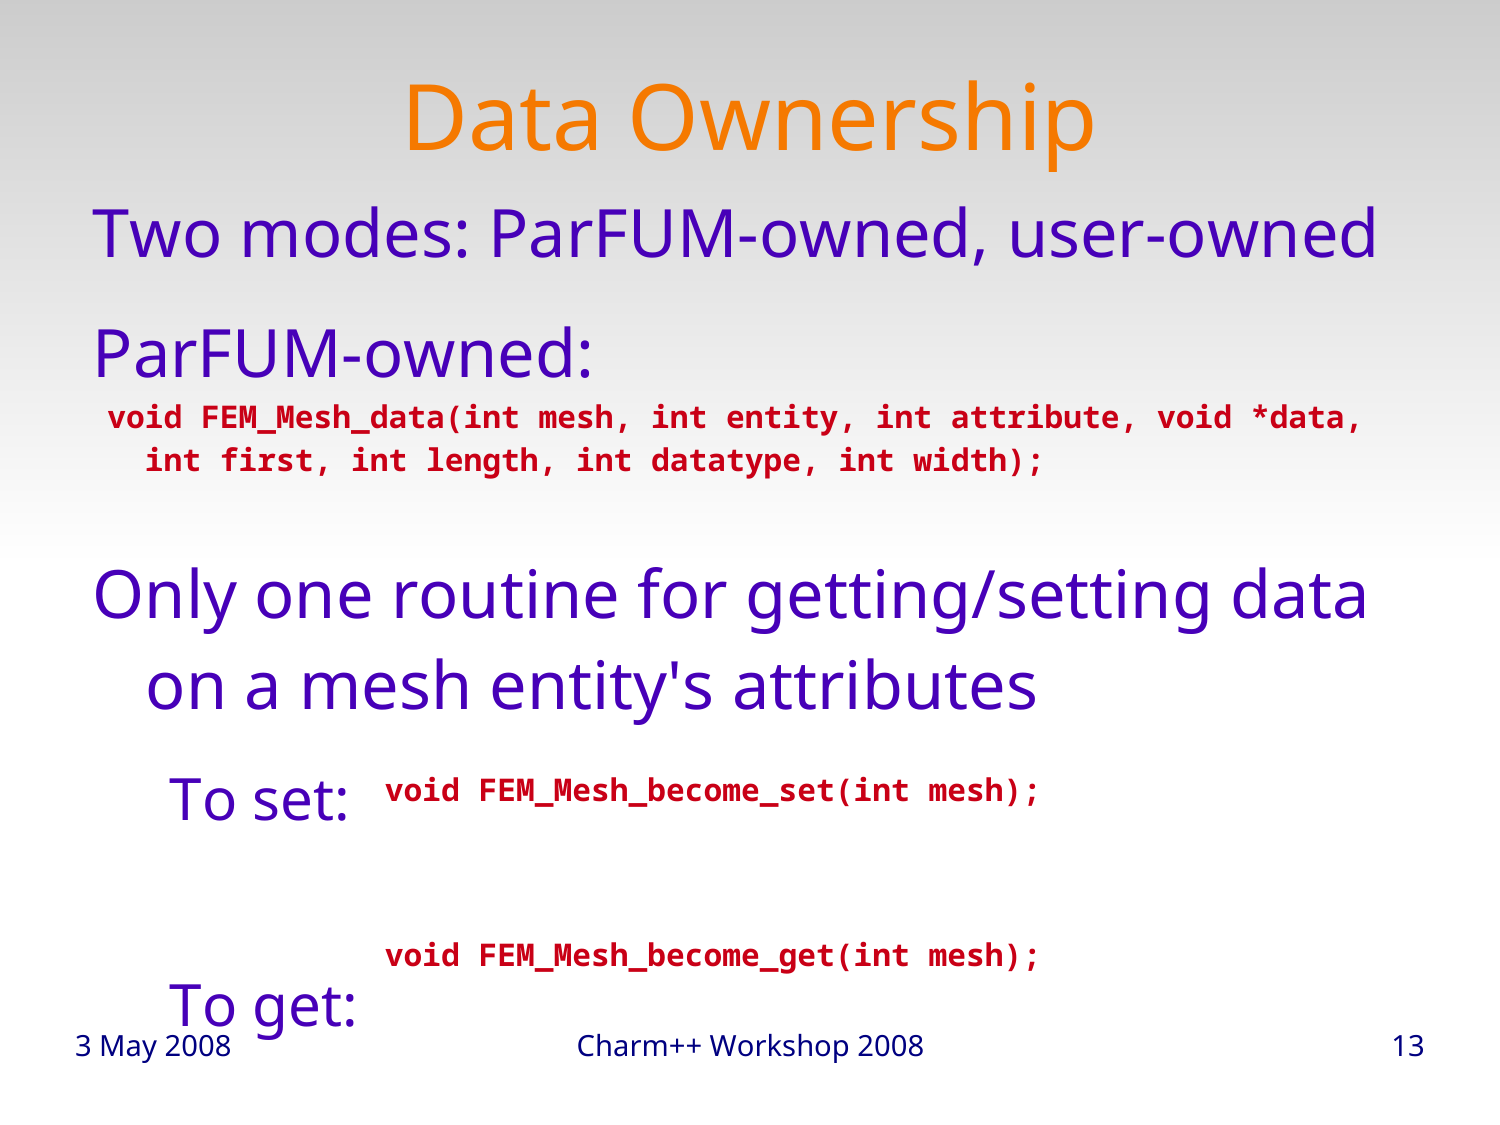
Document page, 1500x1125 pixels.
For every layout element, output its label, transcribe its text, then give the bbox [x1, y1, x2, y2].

list Two modes: ParFUM-owned, user-owned ParFUM-owned: Only one routine for getting/setting data on a mesh entity's attributes To set: To get: [75, 186, 1425, 972]
text_box void FEM_Mesh_become_set(int mesh); [370, 760, 1057, 813]
text_box void FEM_Mesh_become_get(int mesh); [370, 925, 1057, 978]
title Data Ownership [75, 28, 1425, 186]
text_box void FEM_Mesh_data(int mesh, int entity, int attribute, void *data, int first, int length, int datatype, int width); [92, 388, 1398, 478]
